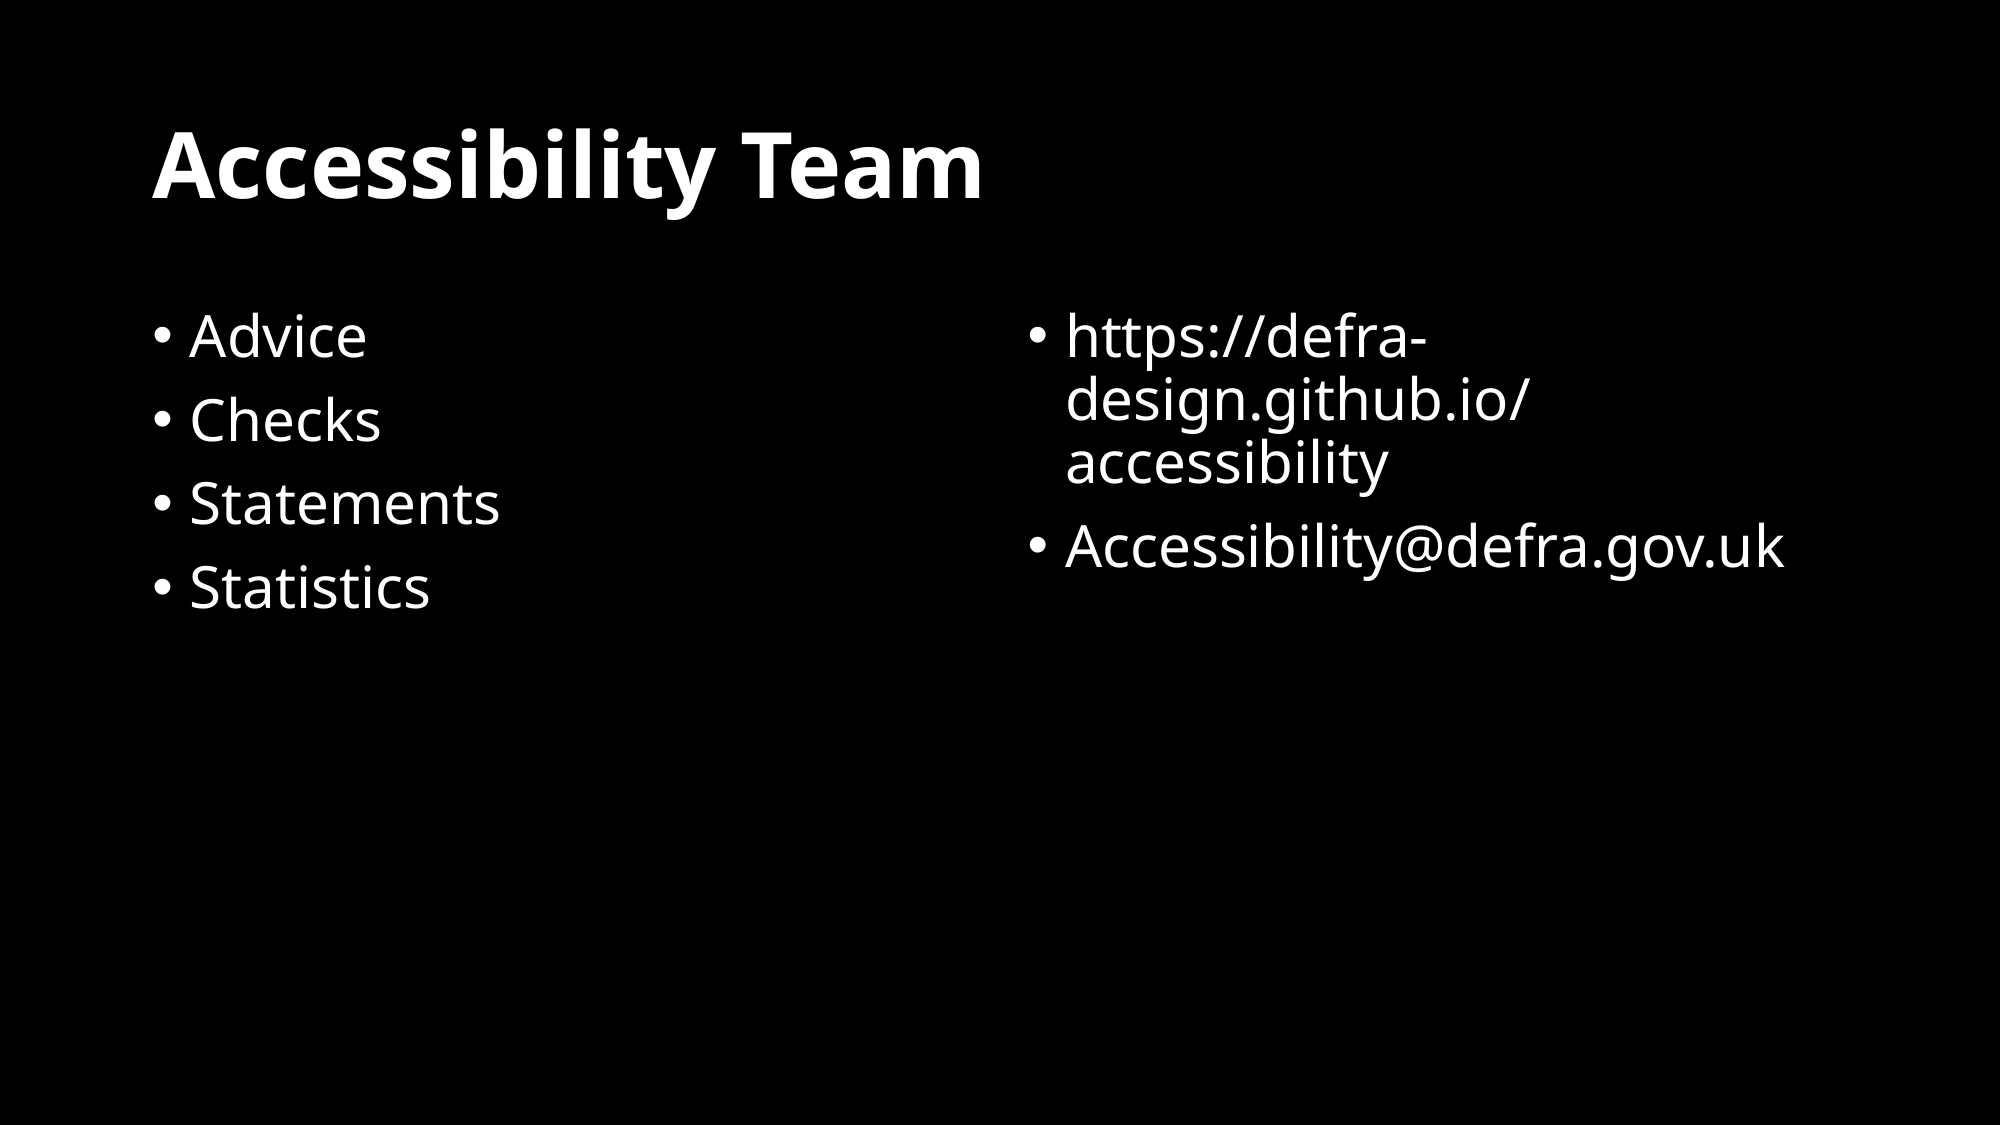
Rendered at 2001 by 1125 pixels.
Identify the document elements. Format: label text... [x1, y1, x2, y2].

list https://defra-design.github.io/accessibility Accessibility@defra.gov.uk [1012, 299, 1863, 1014]
title Accessibility Team [137, 59, 1863, 278]
list Advice Checks Statements Statistics [137, 299, 988, 1014]
